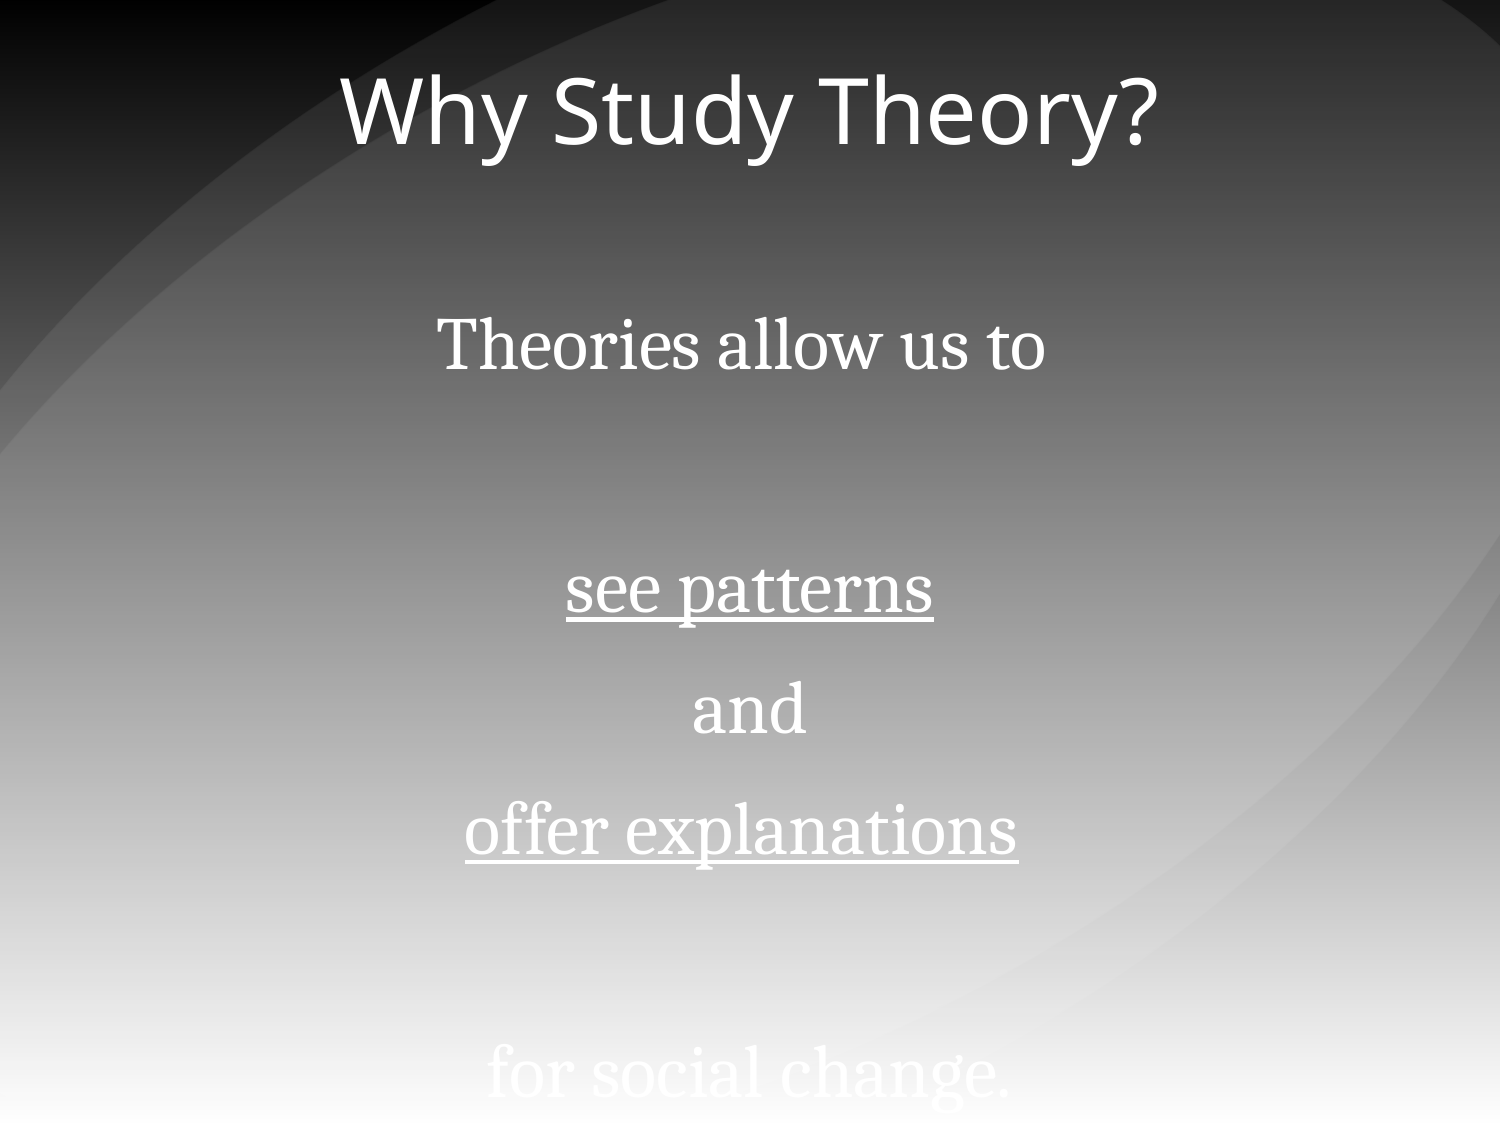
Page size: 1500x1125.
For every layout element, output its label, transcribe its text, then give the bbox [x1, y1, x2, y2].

title Why Study Theory? [283, 45, 1216, 288]
list Theories allow us to see patterns and offer explanations for social change. [337, 287, 1163, 1088]
picture [0, 0, 1500, 1125]
